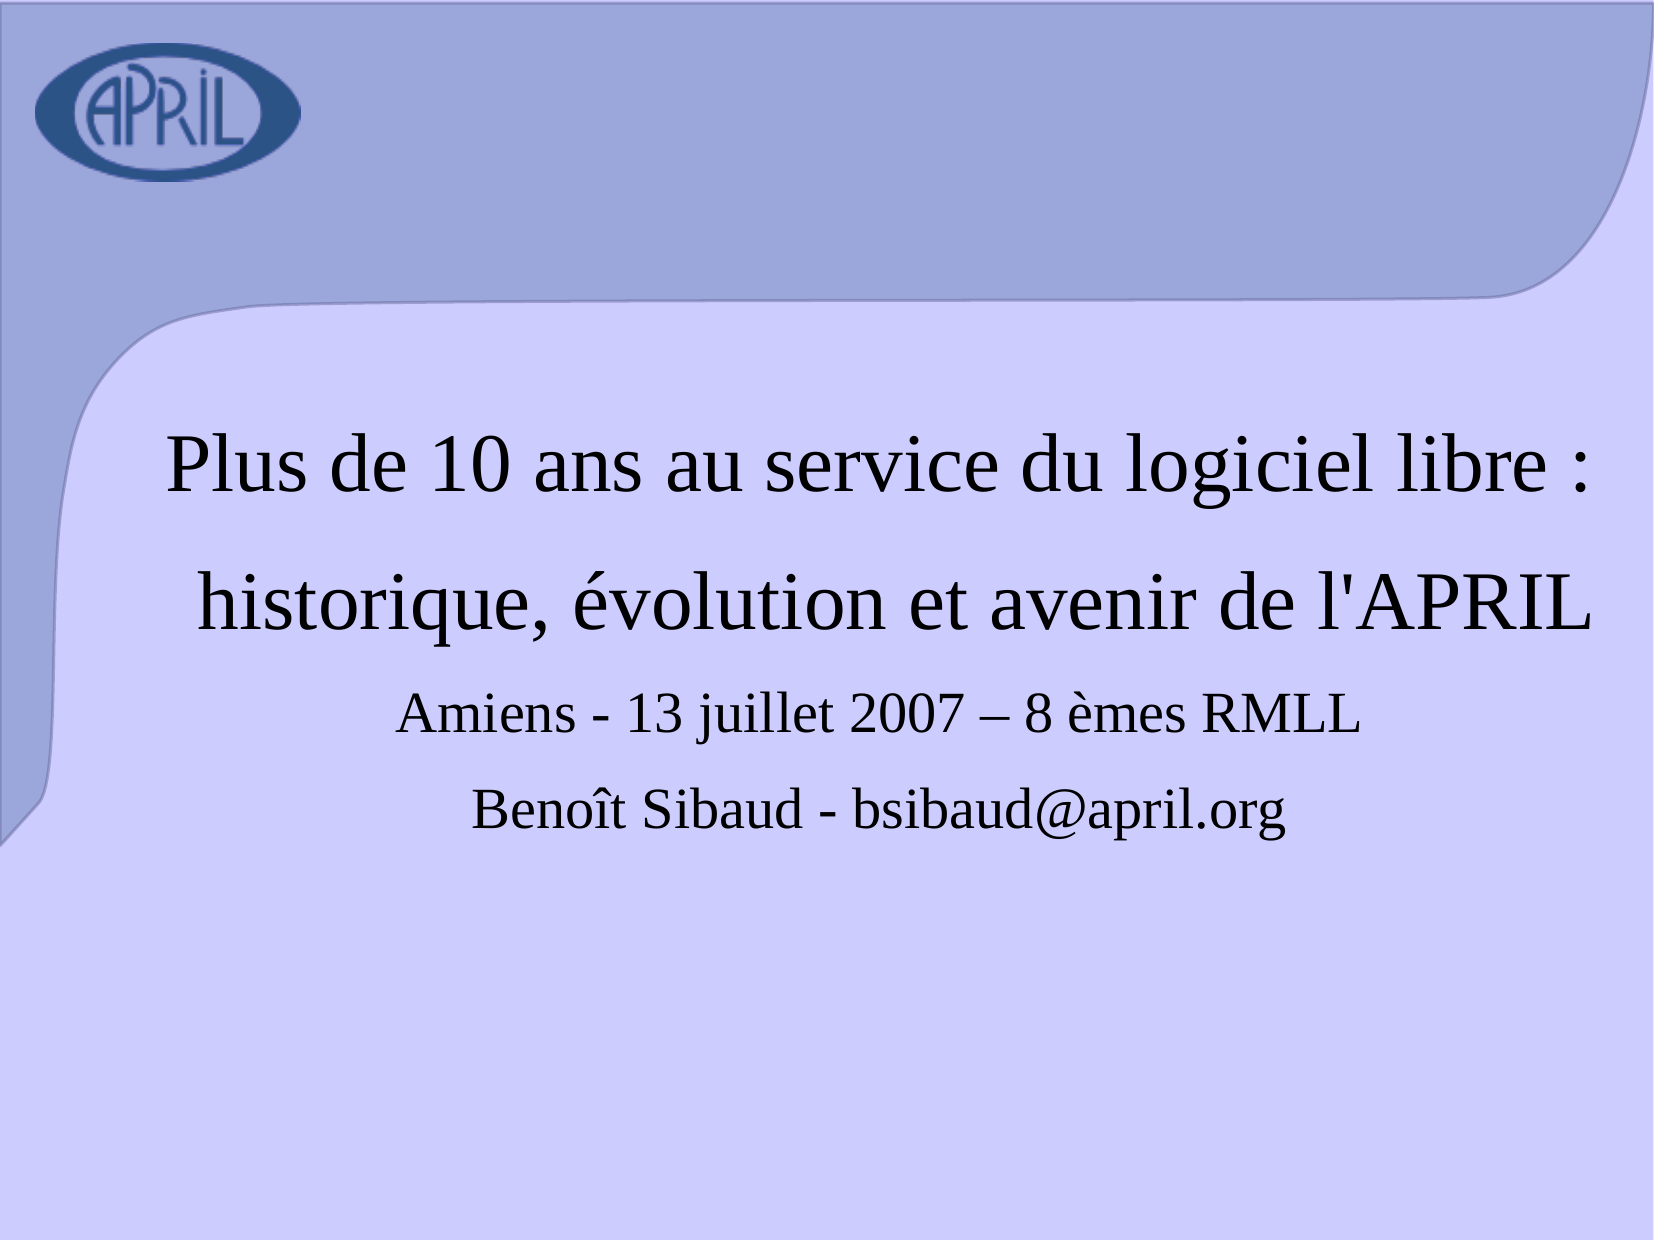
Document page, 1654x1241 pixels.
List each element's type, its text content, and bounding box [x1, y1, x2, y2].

picture [35, 43, 301, 182]
subtitle Plus de 10 ans au service du logiciel libre : historique, évolution et avenir de l'APRIL Amiens - 13 juillet 2007 – 8 èmes RMLL Benoît Sibaud - bsibaud@april.org [105, 308, 1619, 904]
